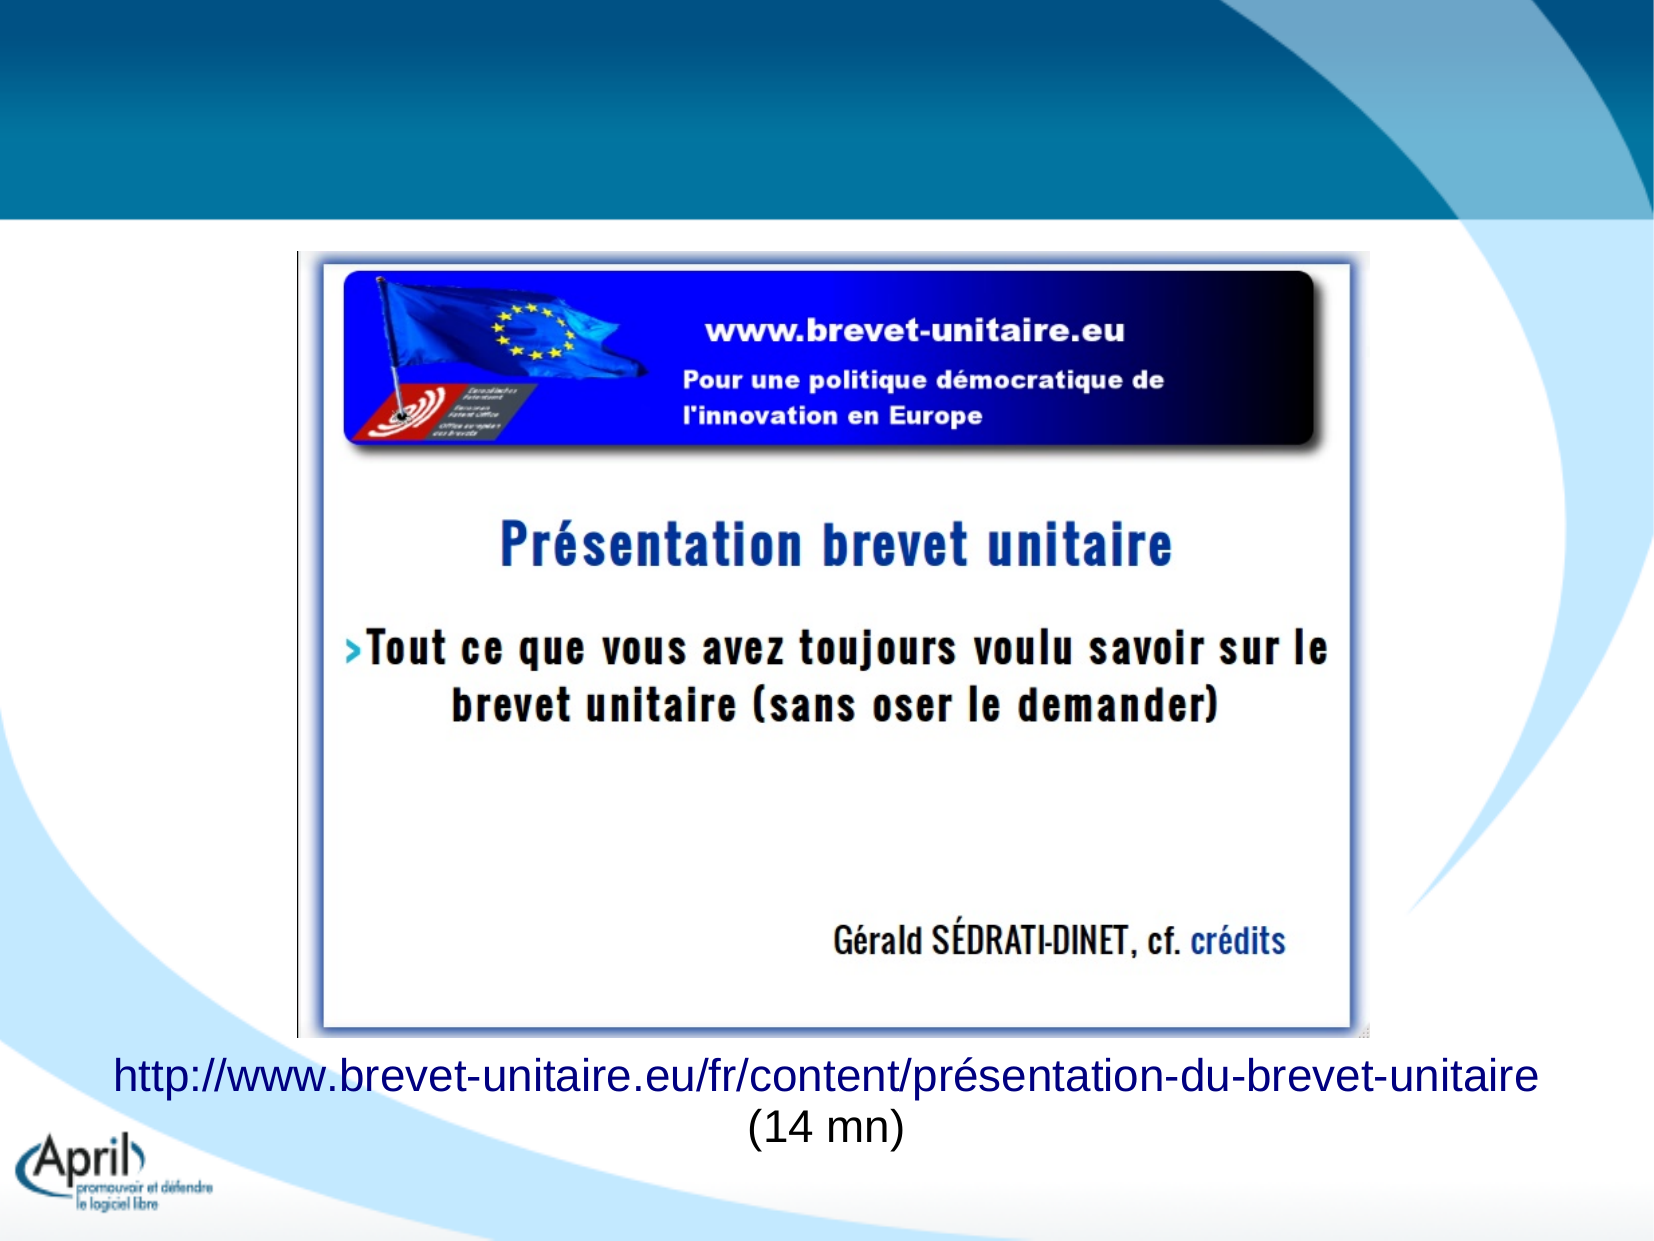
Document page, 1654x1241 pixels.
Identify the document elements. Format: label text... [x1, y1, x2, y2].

picture [0, 0, 1654, 1241]
subtitle http://www.brevet-unitaire.eu/fr/content/présentation-du-brevet-unitaire (14 mn) [82, 246, 1571, 1153]
